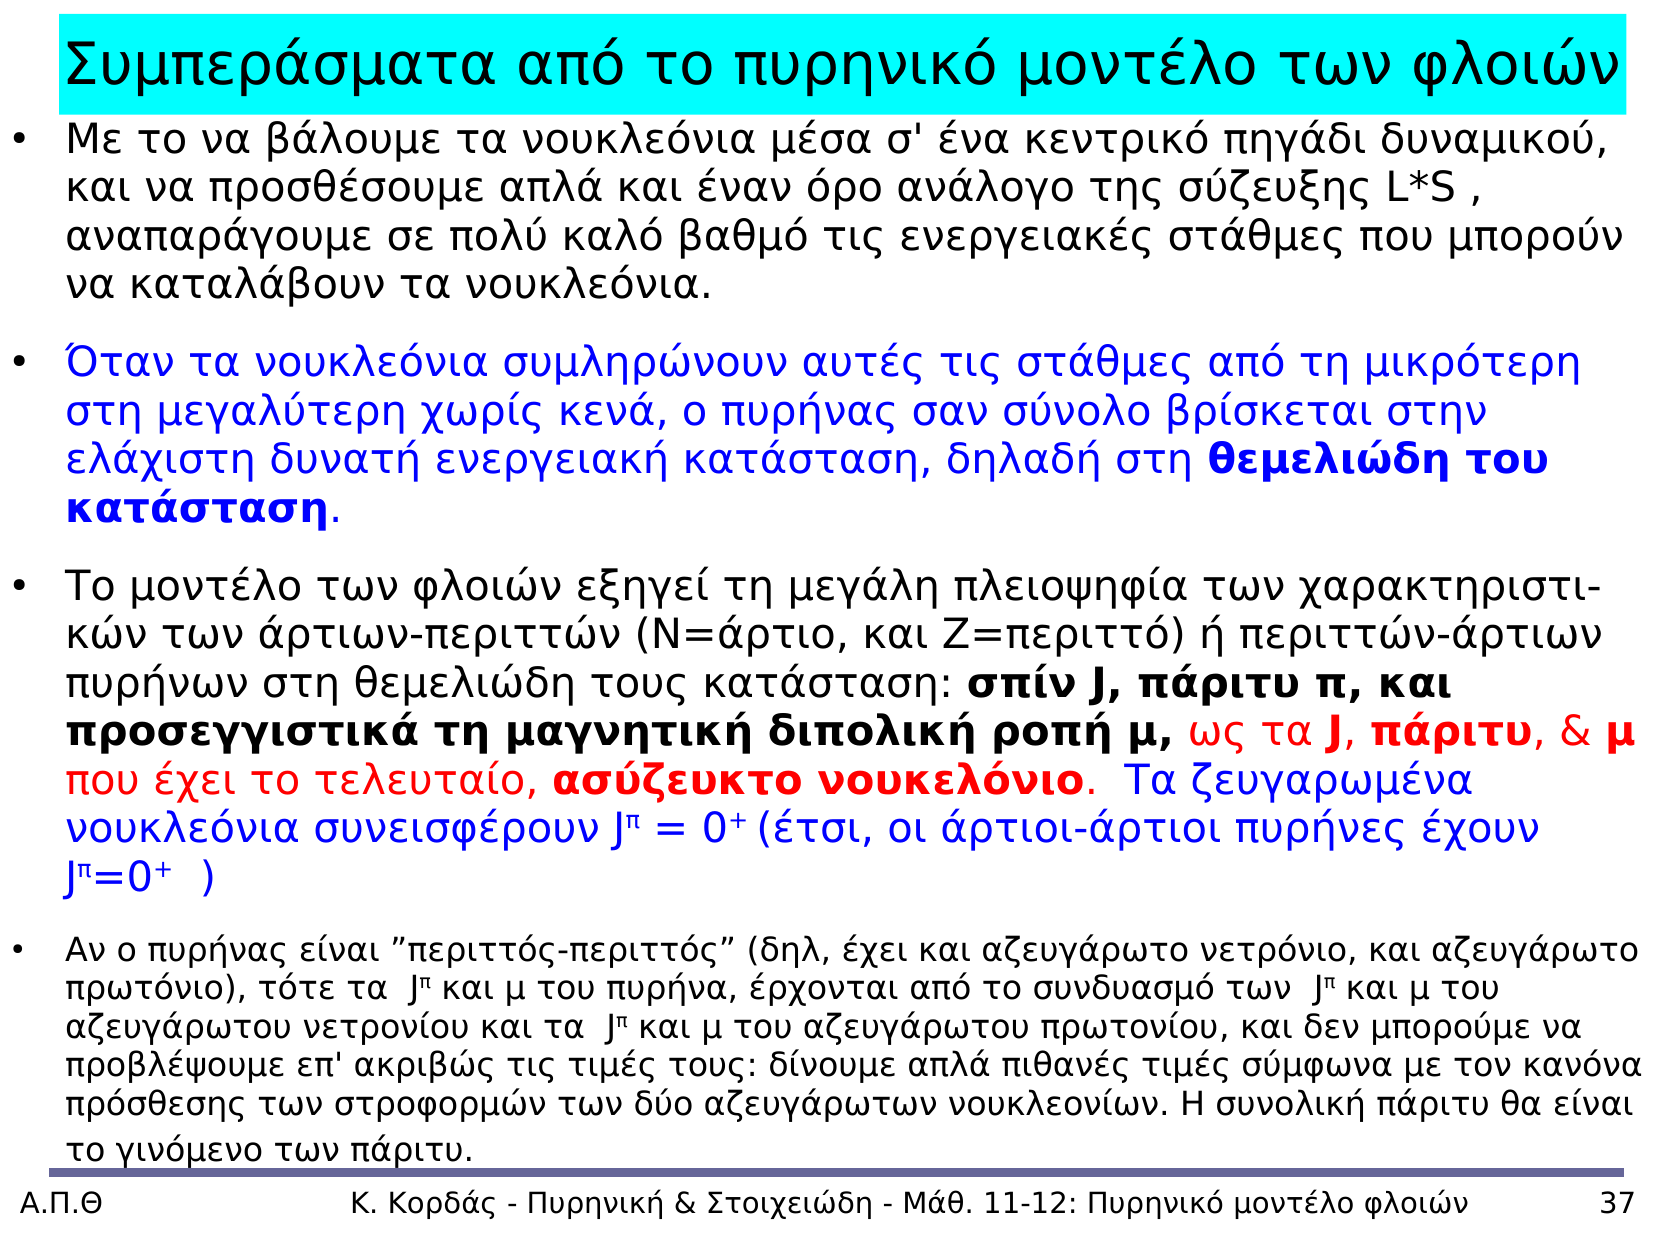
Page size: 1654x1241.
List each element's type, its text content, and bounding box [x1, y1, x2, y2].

list Με το να βάλουμε τα νουκλεόνια μέσα σ' ένα κεντρικό πηγάδι δυναμικού, και να προσθέσουμε απλά και έναν όρο ανάλογο της σύζευξης L*S , αναπαράγουμε σε πολύ καλό βαθμό τις ενεργειακές στάθμες που μπορούν να καταλάβουν τα νουκλεόνια. Όταν τα νουκλεόνια συμληρώνουν αυτές τις στάθμες από τη μικρότερη στη μεγαλύτερη χωρίς κενά, ο πυρήνας σαν σύνολο βρίσκεται στην ελάχιστη δυνατή ενεργειακή κατάσταση, δηλαδή στη θεμελιώδη του κατάσταση. Το μοντέλο των φλοιών εξηγεί τη μεγάλη πλειοψηφία των χαρακτηριστι- κών των άρτιων-περιττών (Ν=άρτιο, και Ζ=περιττό) ή περιττών-άρτιων πυρήνων στη θεμελιώδη τους κατάσταση: σπίν J, πάριτυ π, και προσεγγιστικά τη μαγνητική διπολική ροπή μ, ως τα J, πάριτυ, & μ που έχει το τελευταίο, ασύζευκτο νουκελόνιο. Τα ζευγαρωμένα νουκλεόνια συνεισφέρουν Jπ = 0+ (έτσι, οι άρτιοι-άρτιοι πυρήνες έχουν Jπ=0+ ) Αν ο πυρήνας είναι ”περιττός-περιττός” (δηλ, έχει και αζευγάρωτο νετρόνιο, και αζευγάρωτο πρωτόνιο), τότε τα Jπ και μ του πυρήνα, έρχονται από το συνδυασμό των Jπ και μ του αζευγάρωτου νετρονίου και τα Jπ και μ του αζευγάρωτου πρωτονίου, και δεν μπορούμε να προβλέψουμε επ' ακριβώς τις τιμές τους: δίνουμε απλά πιθανές τιμές σύμφωνα με τον κανόνα πρόσθεσης των στροφορμών των δύο αζευγάρωτων νουκλεονίων. Η συνολική πάριτυ θα είναι το γινόμενο των πάριτυ. [0, 114, 1654, 1176]
title Συμπεράσματα από το πυρηνικό μοντέλο των φλοιών [59, 13, 1627, 114]
